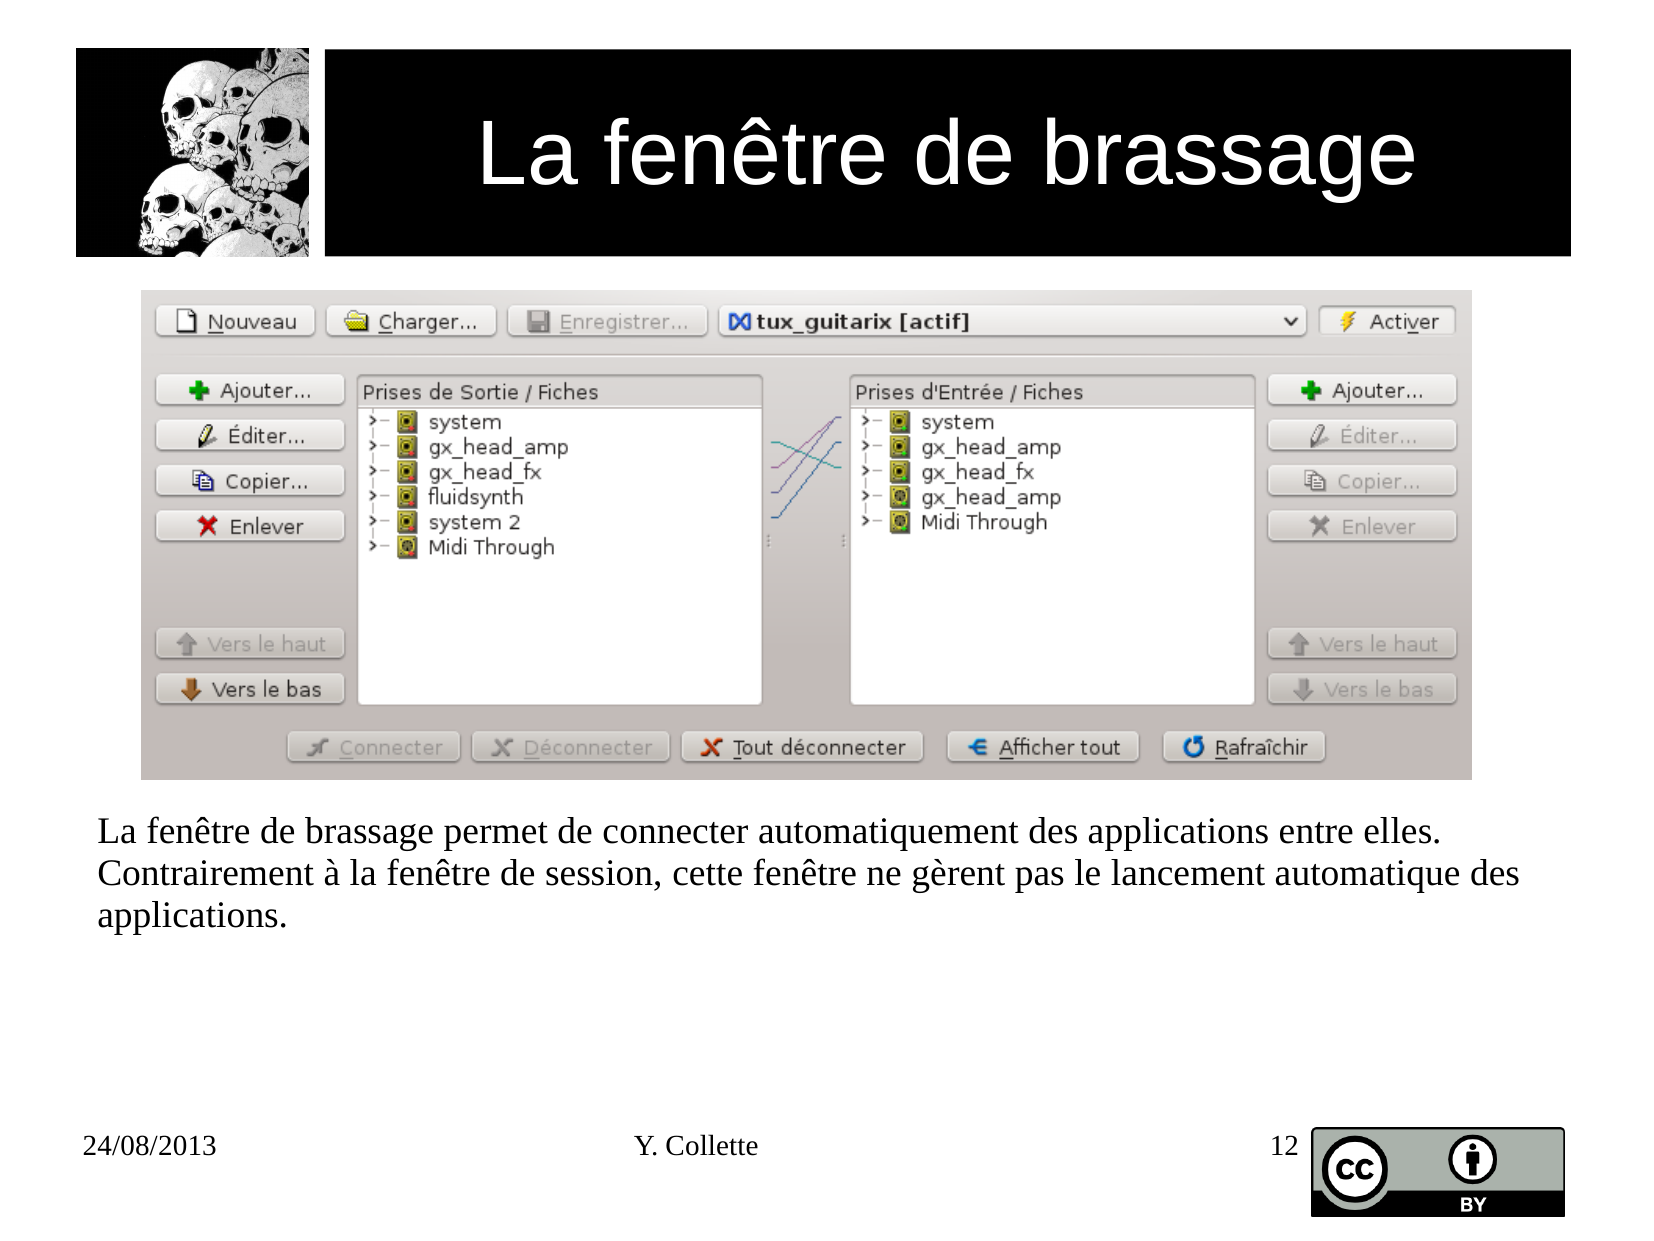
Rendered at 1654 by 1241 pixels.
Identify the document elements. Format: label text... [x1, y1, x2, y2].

text_box La fenêtre de brassage permet de connecter automatiquement des applications entre elles. Contrairement à la fenêtre de session, cette fenêtre ne gèrent pas le lancement automatique des applications. [82, 803, 1548, 943]
picture [1311, 1127, 1565, 1217]
picture [141, 290, 1472, 780]
picture [76, 48, 309, 257]
title La fenêtre de brassage [324, 49, 1571, 257]
